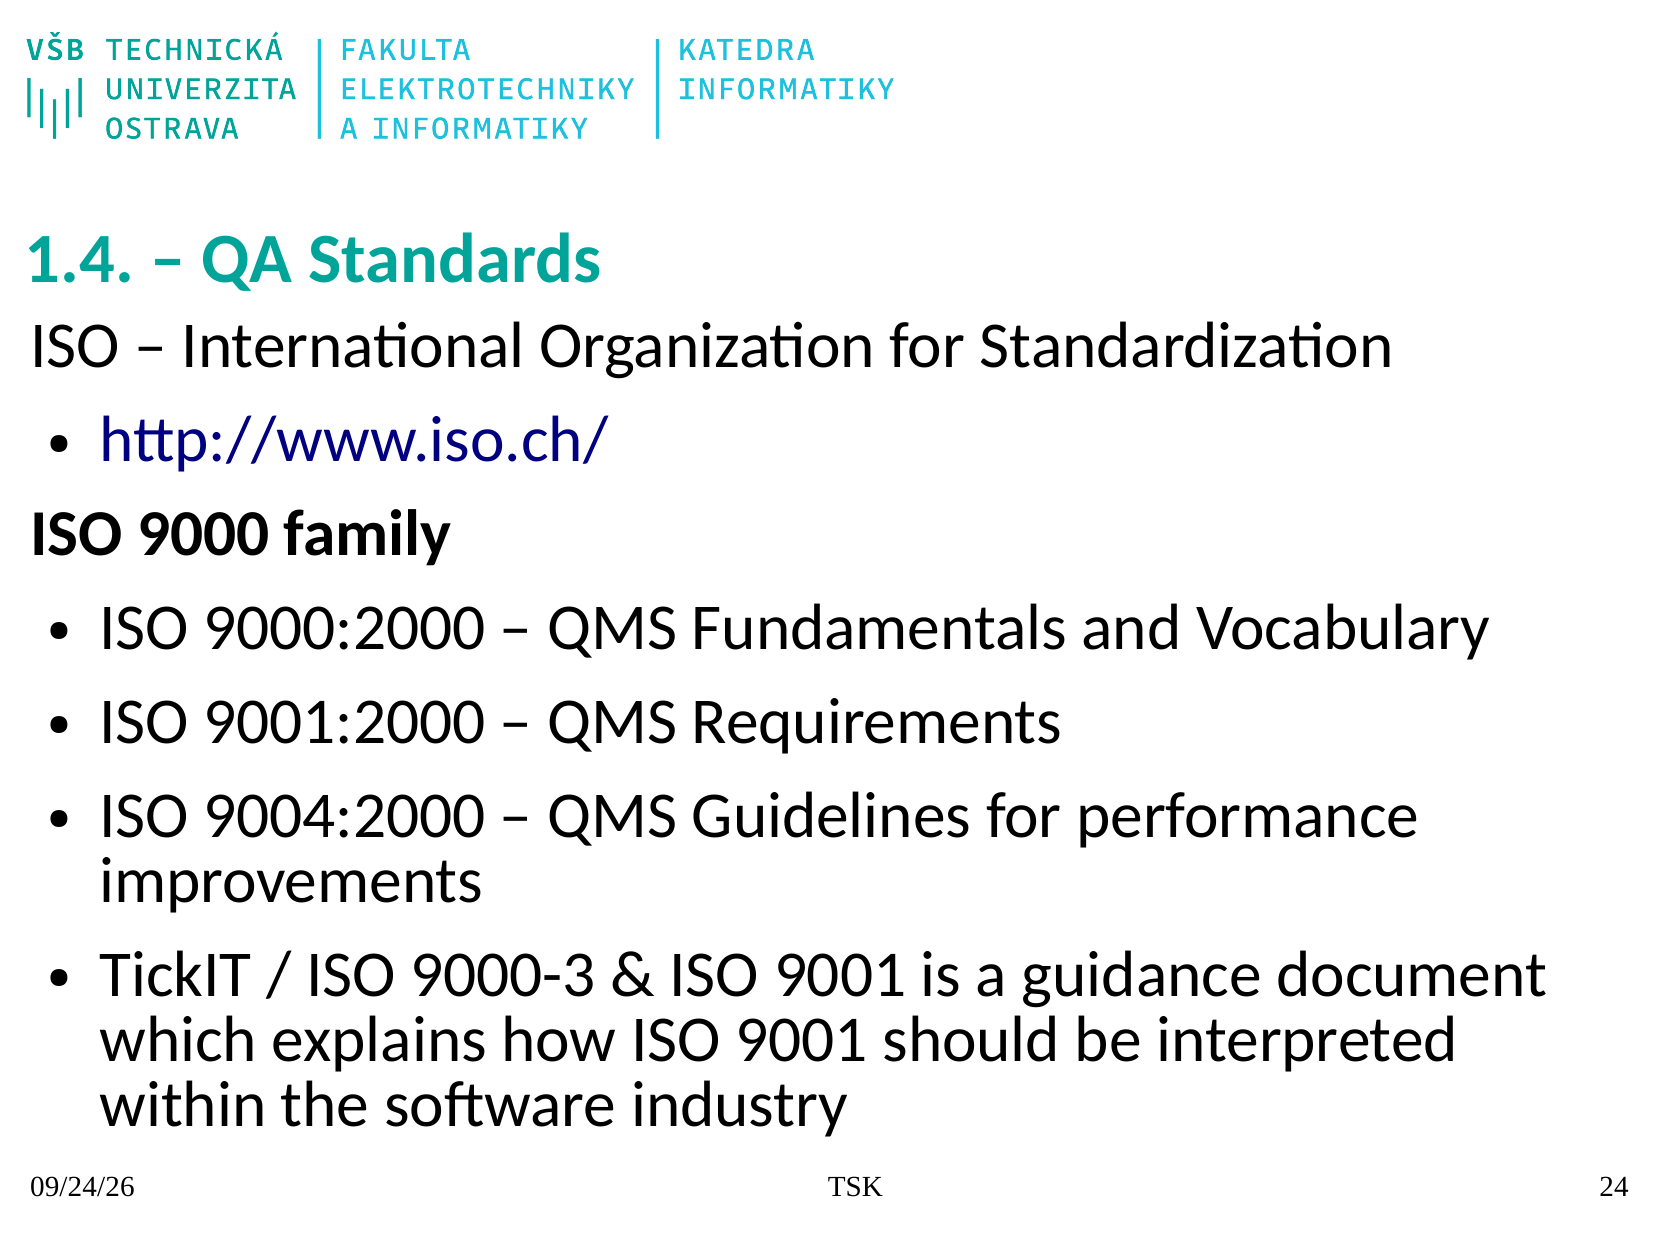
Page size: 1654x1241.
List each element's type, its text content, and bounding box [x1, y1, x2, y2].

picture [26, 31, 894, 139]
list ISO – International Organization for Standardization http://www.iso.ch/ ISO 9000 family ISO 9000:2000 – QMS Fundamentals and Vocabulary ISO 9001:2000 – QMS Requirements ISO 9004:2000 – QMS Guidelines for performance improvements TickIT / ISO 9000-3 & ISO 9001 is a guidance document which explains how ISO 9001 should be interpreted within the software industry [30, 318, 1629, 1146]
title 1.4. – QA Standards [24, 169, 1629, 300]
